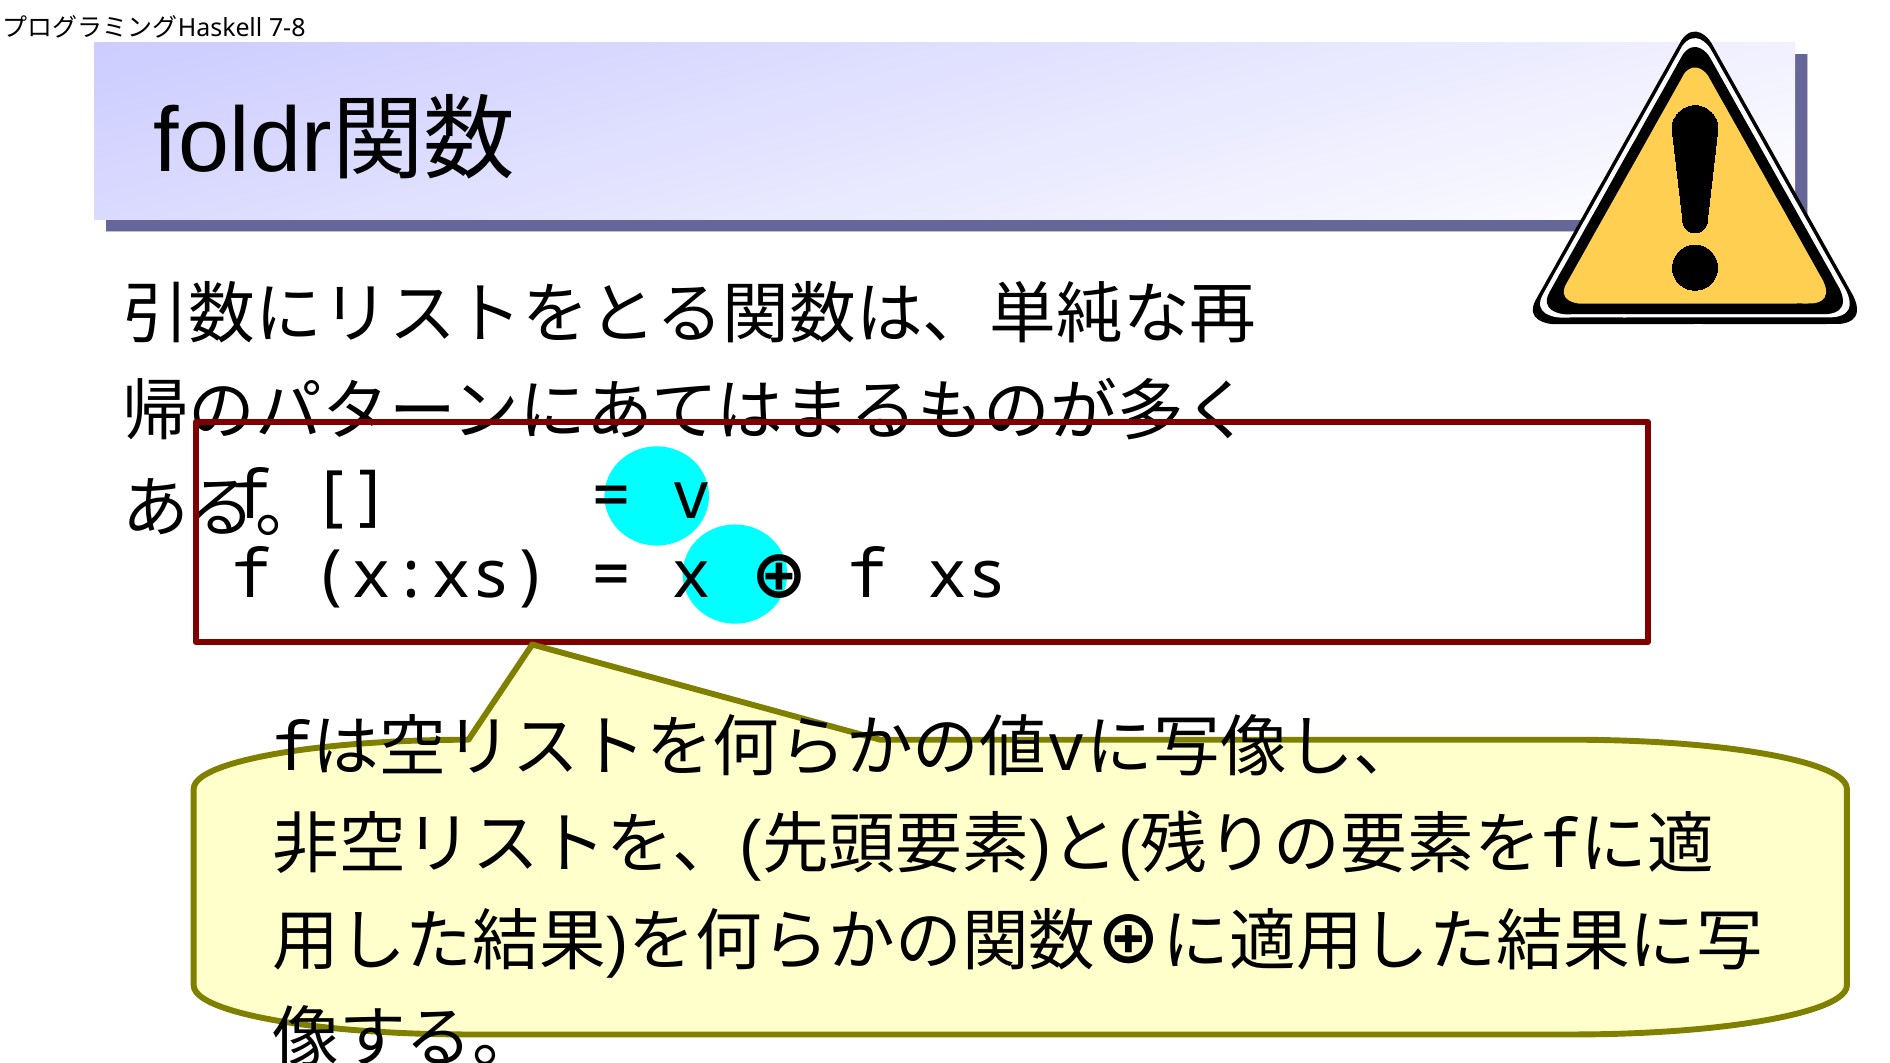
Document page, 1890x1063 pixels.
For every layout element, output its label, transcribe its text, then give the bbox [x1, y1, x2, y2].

title foldr関数 [1712, 42, 1796, 192]
text_box 引数にリストをとる関数は、単純な再帰のパターンにあてはまるものが多くある。 [107, 252, 1306, 436]
title foldr関数 [94, 42, 1679, 220]
text_box f [] = v f (x:xs) = x ⊕ f xs [195, 421, 1648, 643]
text_box [1532, 31, 1858, 325]
text_box fは空リストを何らかの値vに写像し、 非空リストを、(先頭要素)と(残りの要素をfに適用した結果)を何らかの関数⊕に適用した結果に写像する。 [193, 644, 1847, 1035]
